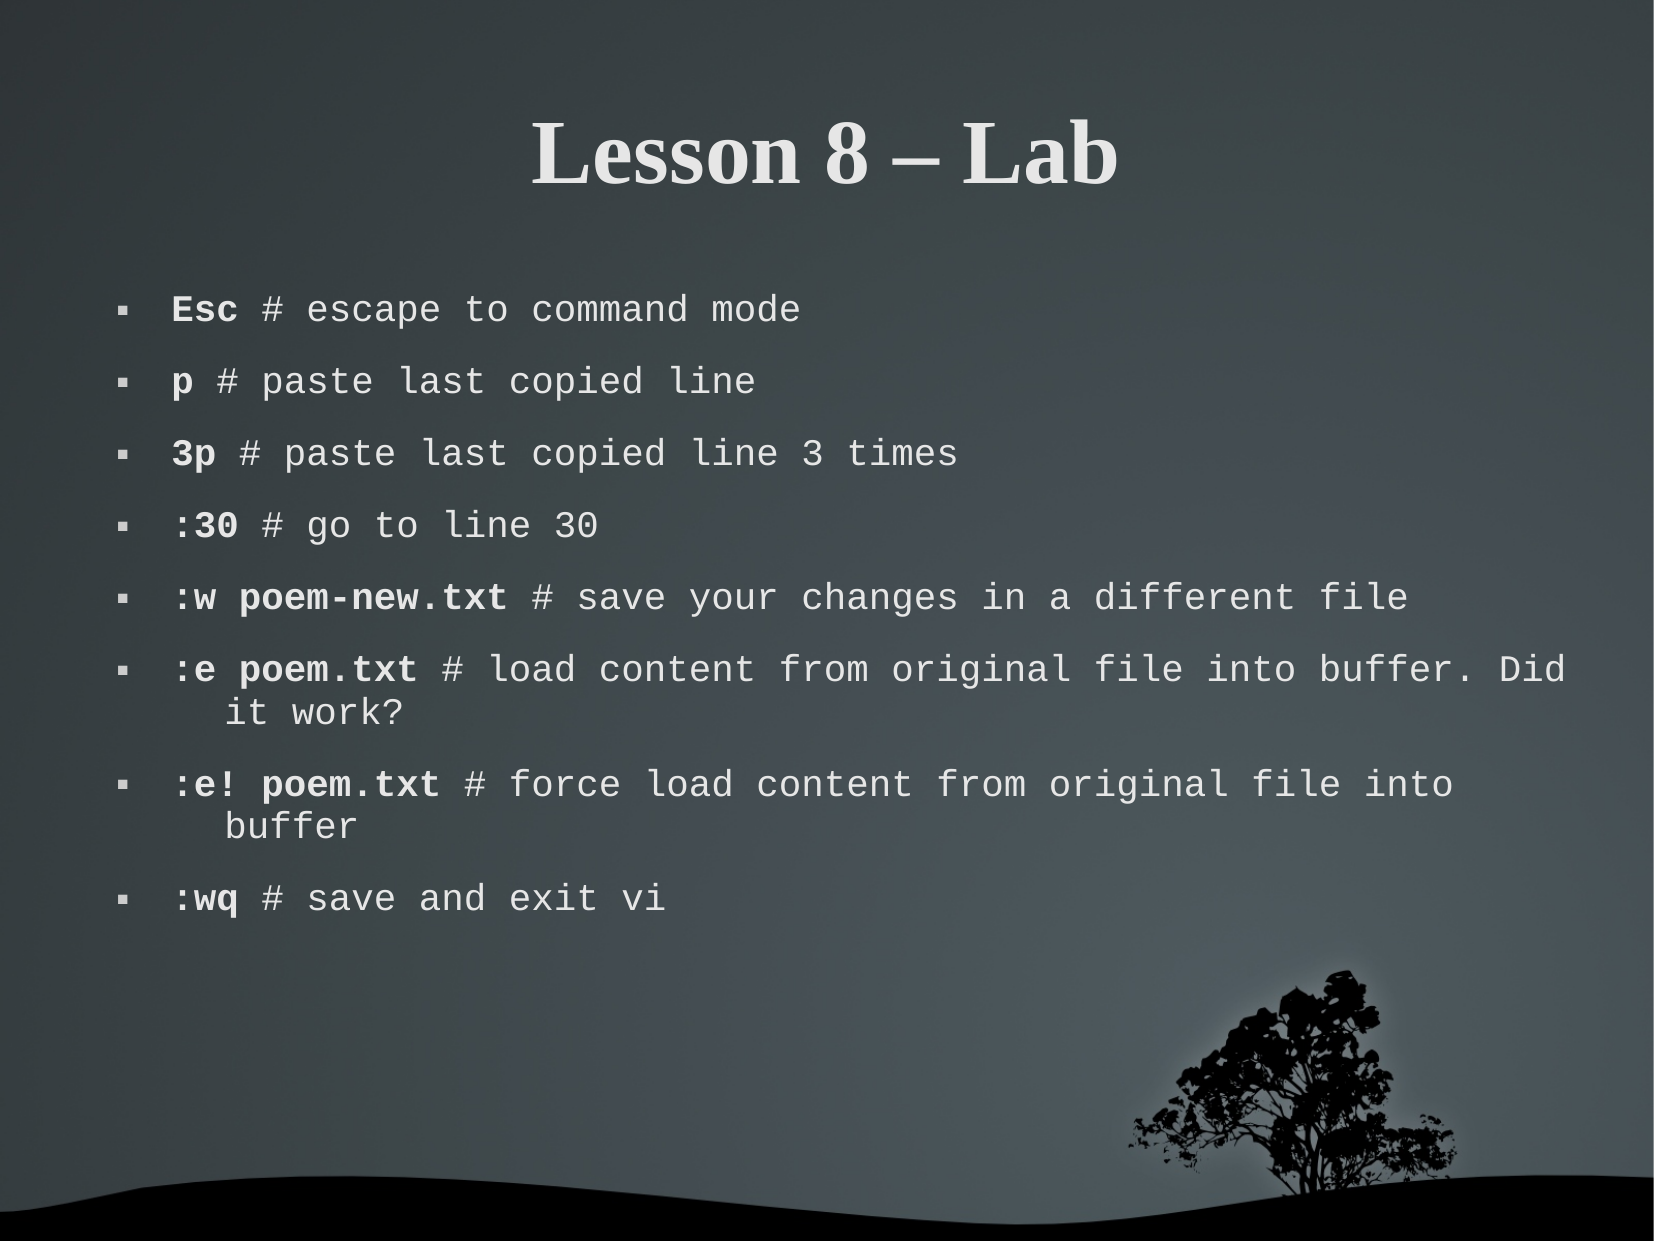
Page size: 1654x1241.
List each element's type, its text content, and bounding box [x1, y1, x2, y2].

title Lesson 8 – Lab [82, 49, 1571, 257]
picture [0, 0, 1654, 1241]
list Esc # escape to command mode p # paste last copied line 3p # paste last copied line 3 times :30 # go to line 30 :w poem-new.txt # save your changes in a different file :e poem.txt # load content from original file into buffer. Did it work? :e! poem.txt # force load content from original file into buffer :wq # save and exit vi [82, 290, 1571, 1109]
